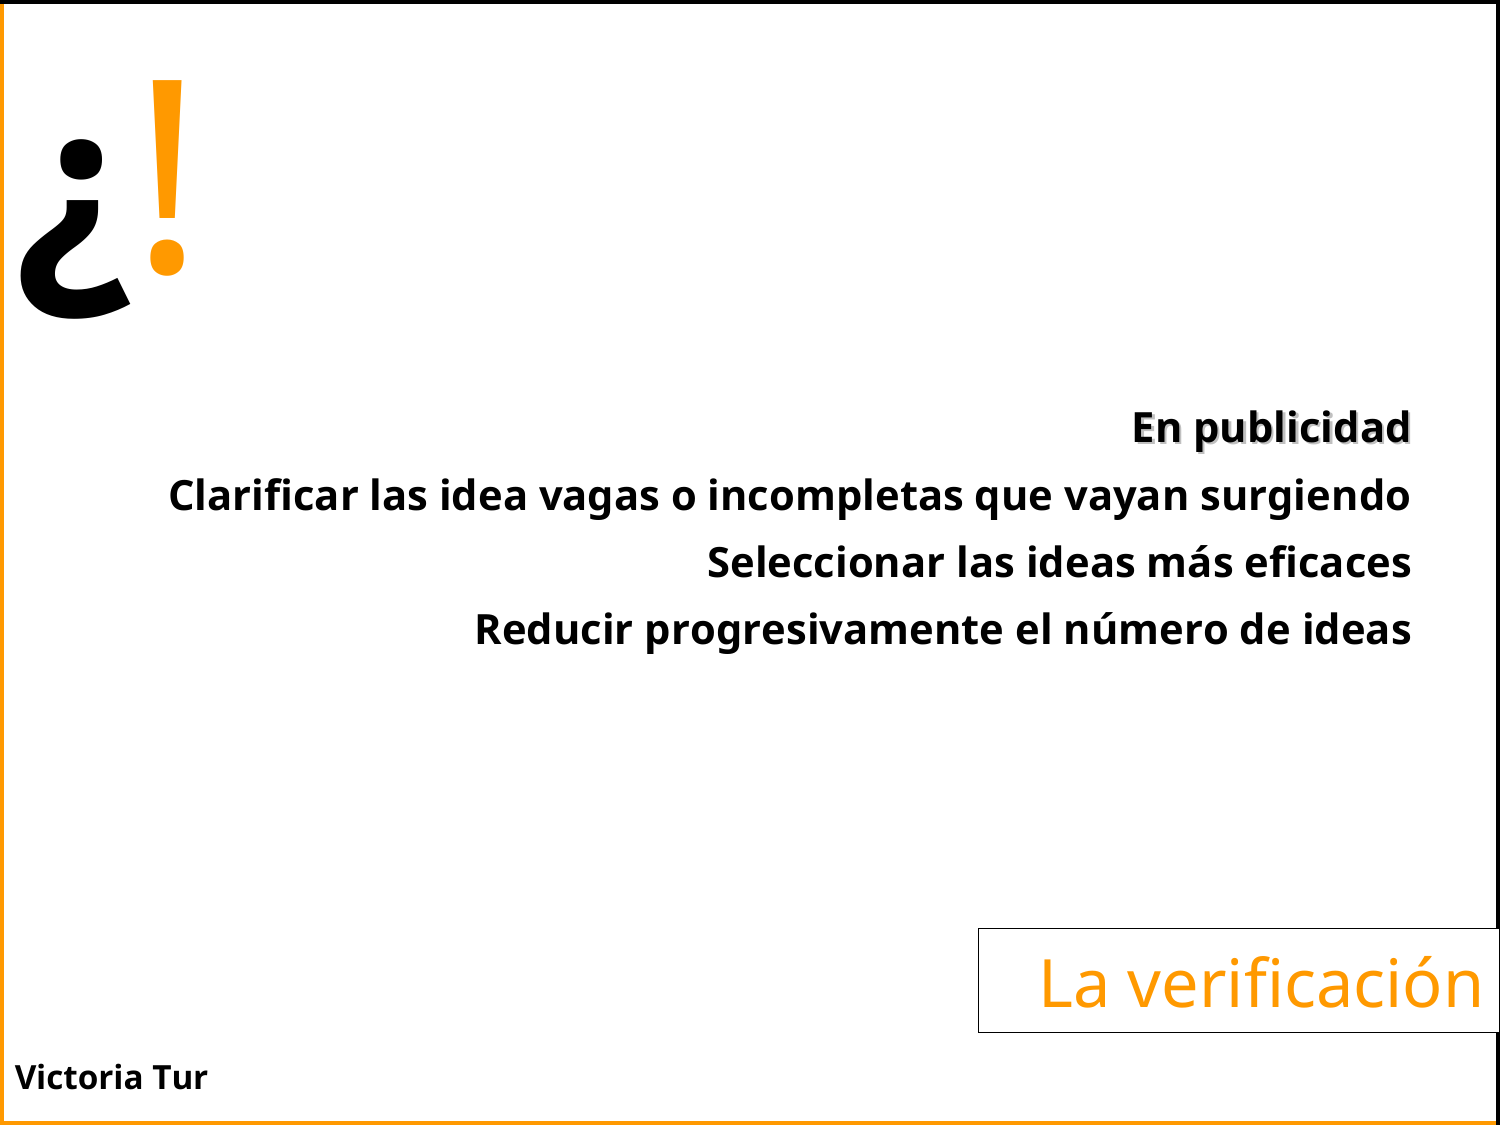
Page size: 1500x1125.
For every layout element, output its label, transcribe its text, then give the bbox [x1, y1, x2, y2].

text_box La verificación [978, 928, 1500, 1033]
list En publicidad Clarificar las idea vagas o incompletas que vayan surgiendo Seleccionar las ideas más eficaces Reducir progresivamente el número de ideas [76, 255, 1427, 998]
